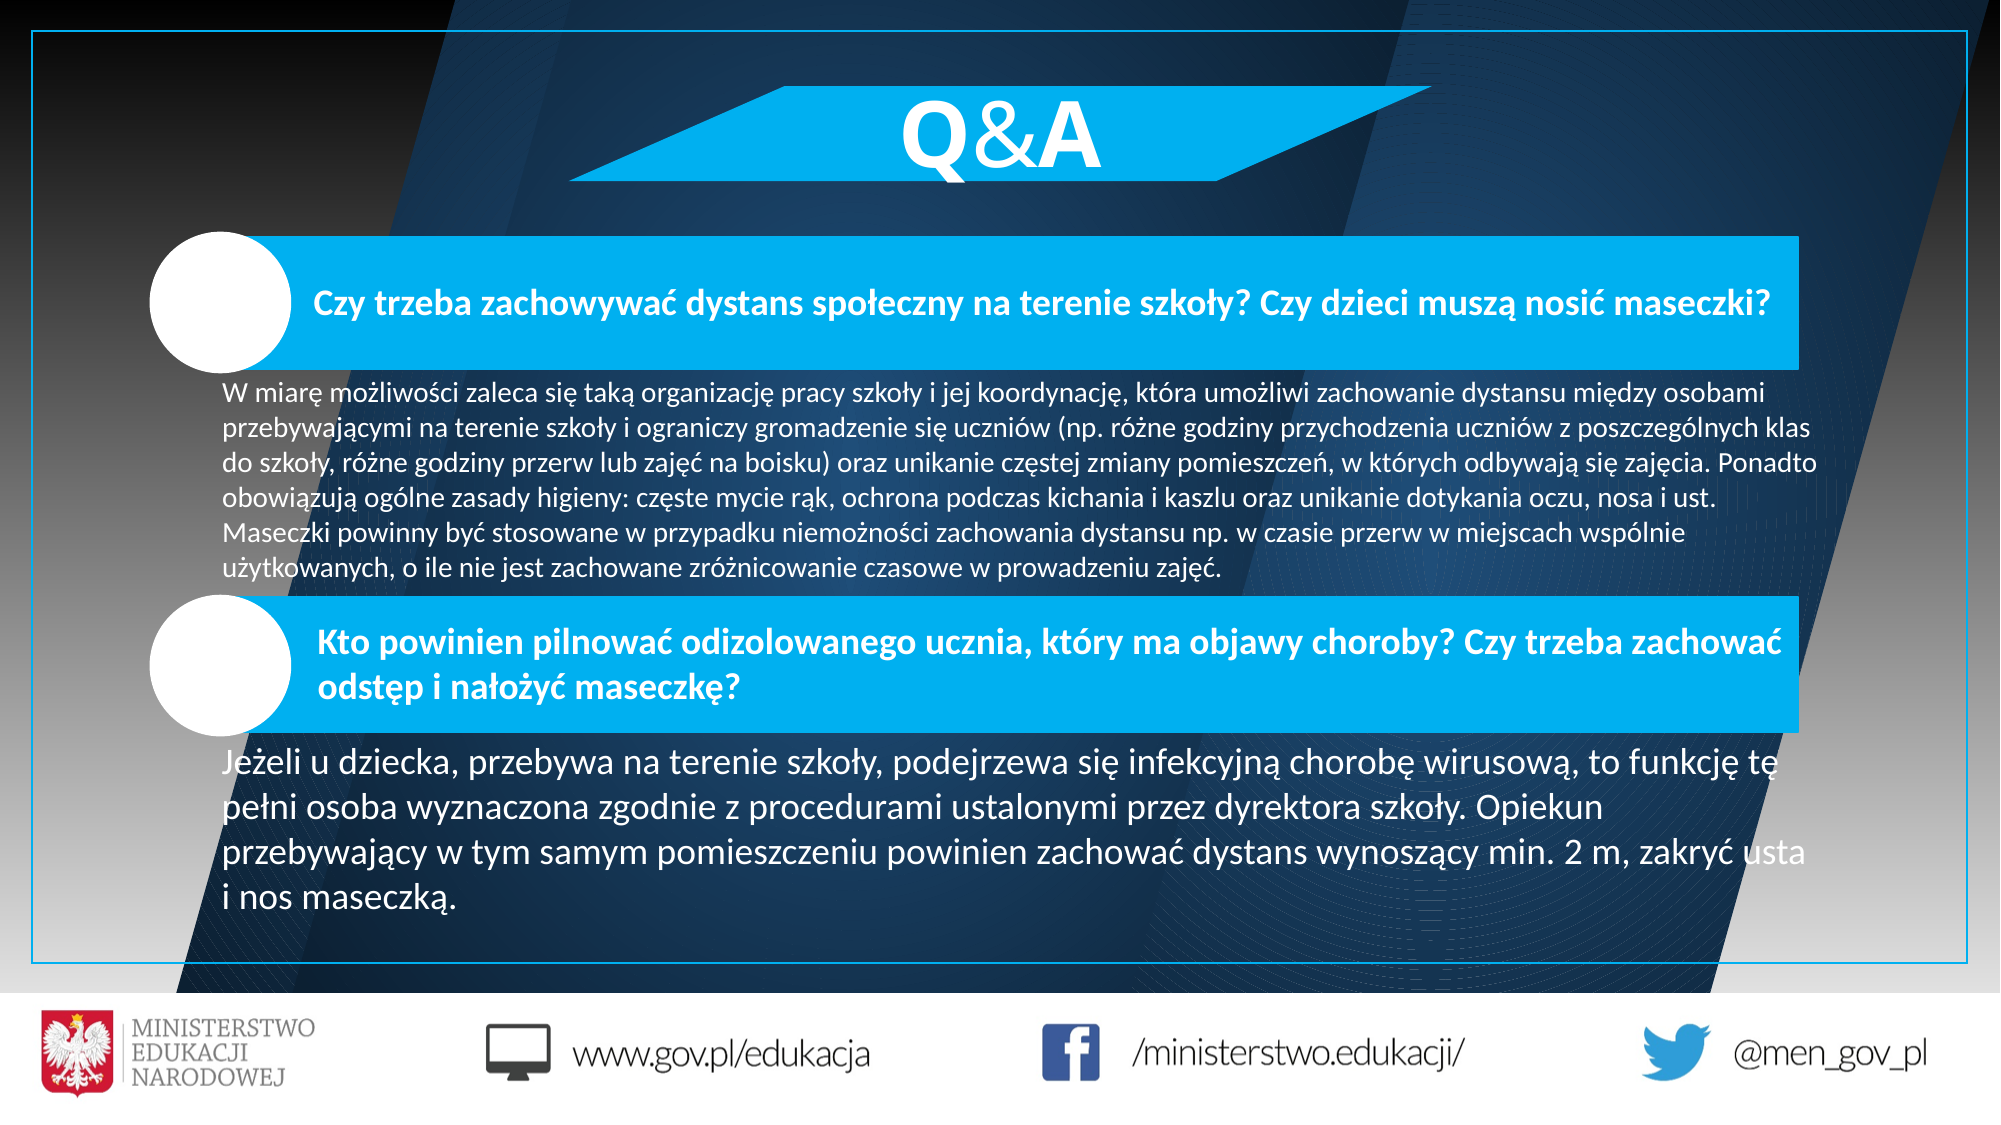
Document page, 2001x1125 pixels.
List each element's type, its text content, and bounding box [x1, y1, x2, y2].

picture [0, 993, 2000, 1125]
text_box [1765, 758, 1774, 763]
text_box [235, 733, 1784, 783]
text_box [184, 833, 1740, 962]
text_box ? [150, 232, 291, 373]
text_box [287, 587, 1825, 677]
text_box [176, 964, 1719, 993]
text_box [446, 0, 1990, 76]
text_box Q&A [918, 112, 951, 156]
text_box Czy trzeba zachowywać dystans społeczny na terenie szkoły? Czy dzieci muszą nosić maseczki? [242, 236, 1799, 370]
text_box ? [150, 595, 291, 736]
text_box Kto powinien pilnować odizolowanego ucznia, który ma objawy choroby? Czy trzeba zachować odstęp i nałożyć maseczkę? [234, 596, 1799, 733]
text_box Q&A [568, 86, 1432, 182]
text_box Jeżeli u dziecka, przebywa na terenie szkoły, podejrzewa się infekcyjną chorobę wirusową, to funkcję tę pełni osoba wyznaczona zgodnie z procedurami ustalonymi przez dyrektora szkoły. Opiekun przebywający w tym samym pomieszczeniu powinien zachować dystans wynoszący min. 2 m, zakryć usta i nos maseczką. [221, 783, 1820, 890]
text_box [346, 32, 1966, 567]
text_box W miarę możliwości zaleca się taką organizację pracy szkoły i jej koordynację, która umożliwi zachowanie dystansu między osobami przebywającymi na terenie szkoły i ograniczy gromadzenie się uczniów (np. różne godziny przychodzenia uczniów z poszczególnych klas do szkoły, różne godziny przerw lub zajęć na boisku) oraz unikanie częstej zmiany pomieszczeń, w których odbywają się zajęcia. Ponadto obowiązują ogólne zasady higieny: częste mycie rąk, ochrona podczas kichania i kaszlu oraz unikanie dotykania oczu, nosa i ust. Maseczki powinny być stosowane w przypadku niemożności zachowania dystansu np. w czasie przerw w miejscach wspólnie użytkowanych, o ile nie jest zachowane zróżnicowanie czasowe w prowadzeniu zajęć. [221, 387, 1830, 587]
text_box [1765, 765, 1775, 772]
